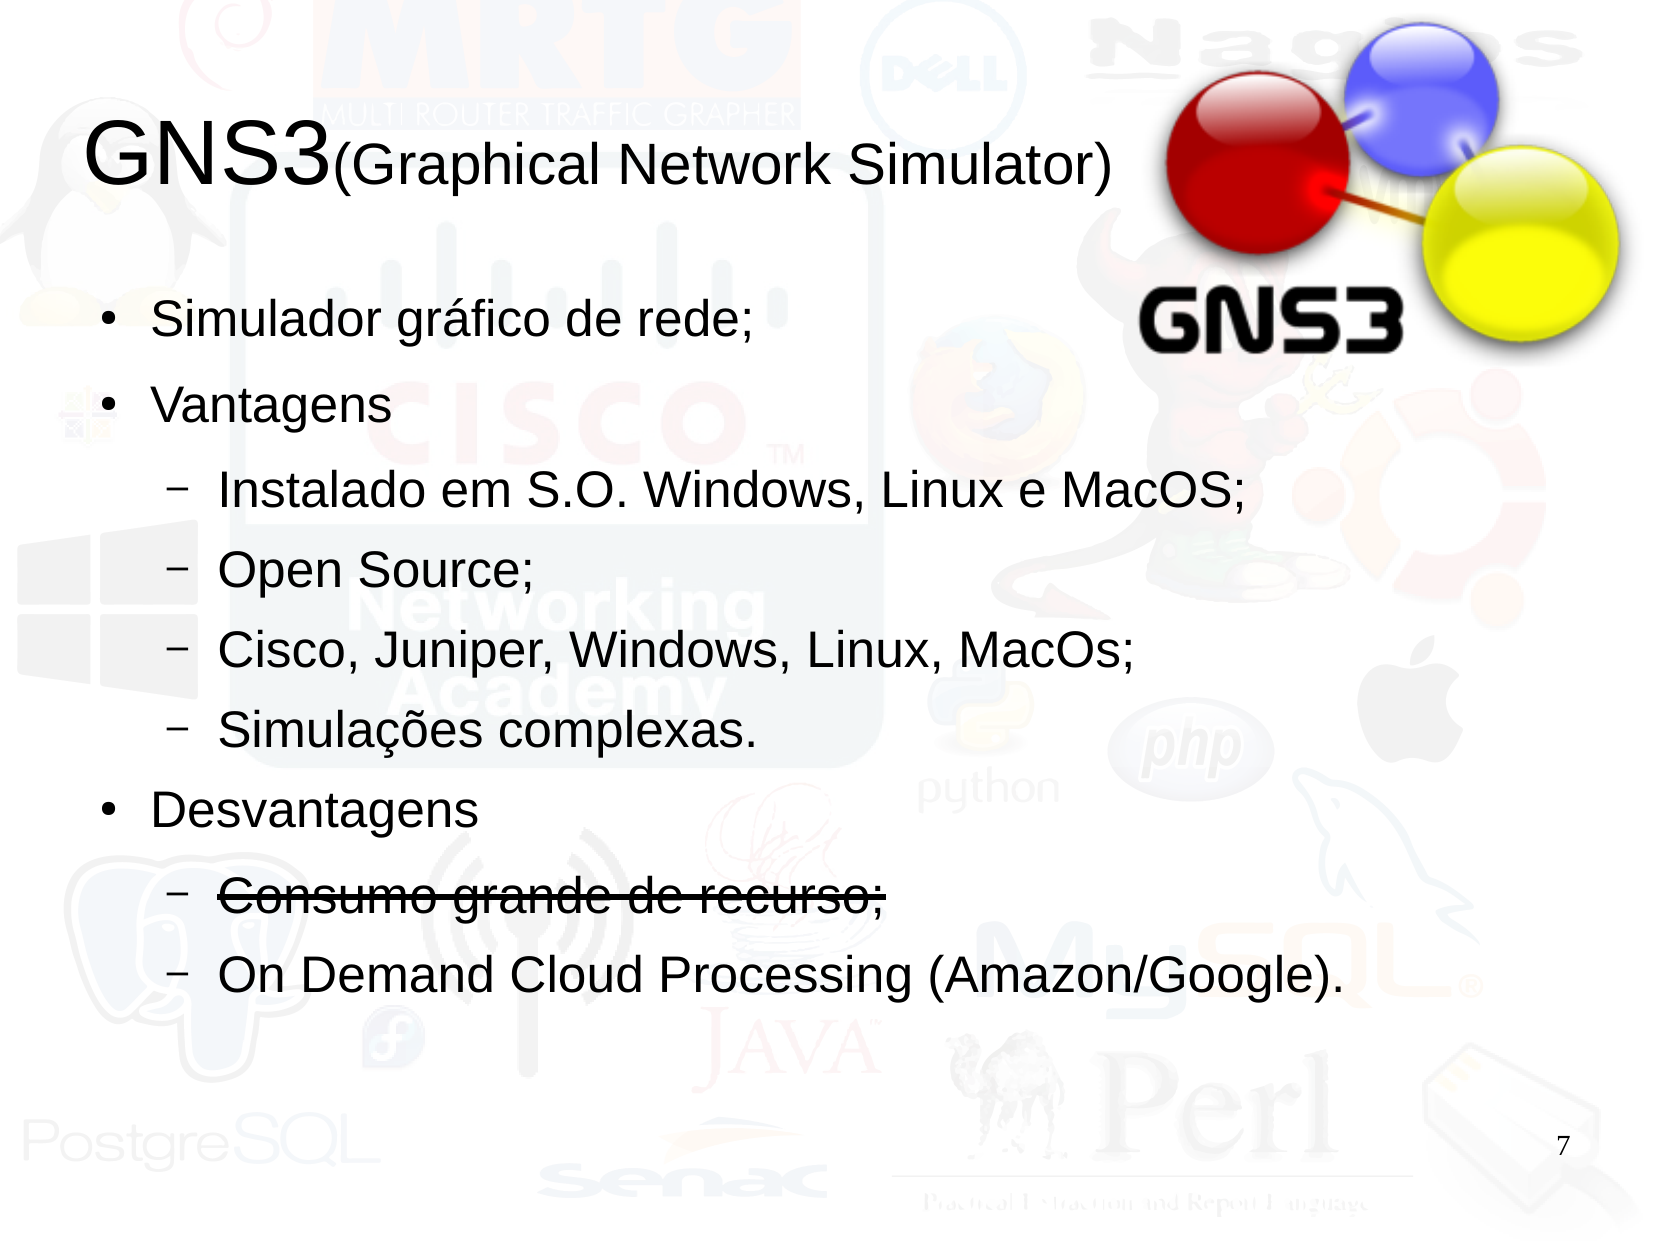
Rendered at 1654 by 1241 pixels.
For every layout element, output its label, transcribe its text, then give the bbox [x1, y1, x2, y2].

title GNS3(Graphical Network Simulator) [82, 49, 1132, 257]
list Simulador gráfico de rede; Vantagens Instalado em S.O. Windows, Linux e MacOS; Open Source; Cisco, Juniper, Windows, Linux, MacOs; Simulações complexas. Desvantagens Consumo grande de recurso; On Demand Cloud Processing (Amazon/Google). [82, 290, 1571, 1010]
picture [0, 0, 1654, 1241]
